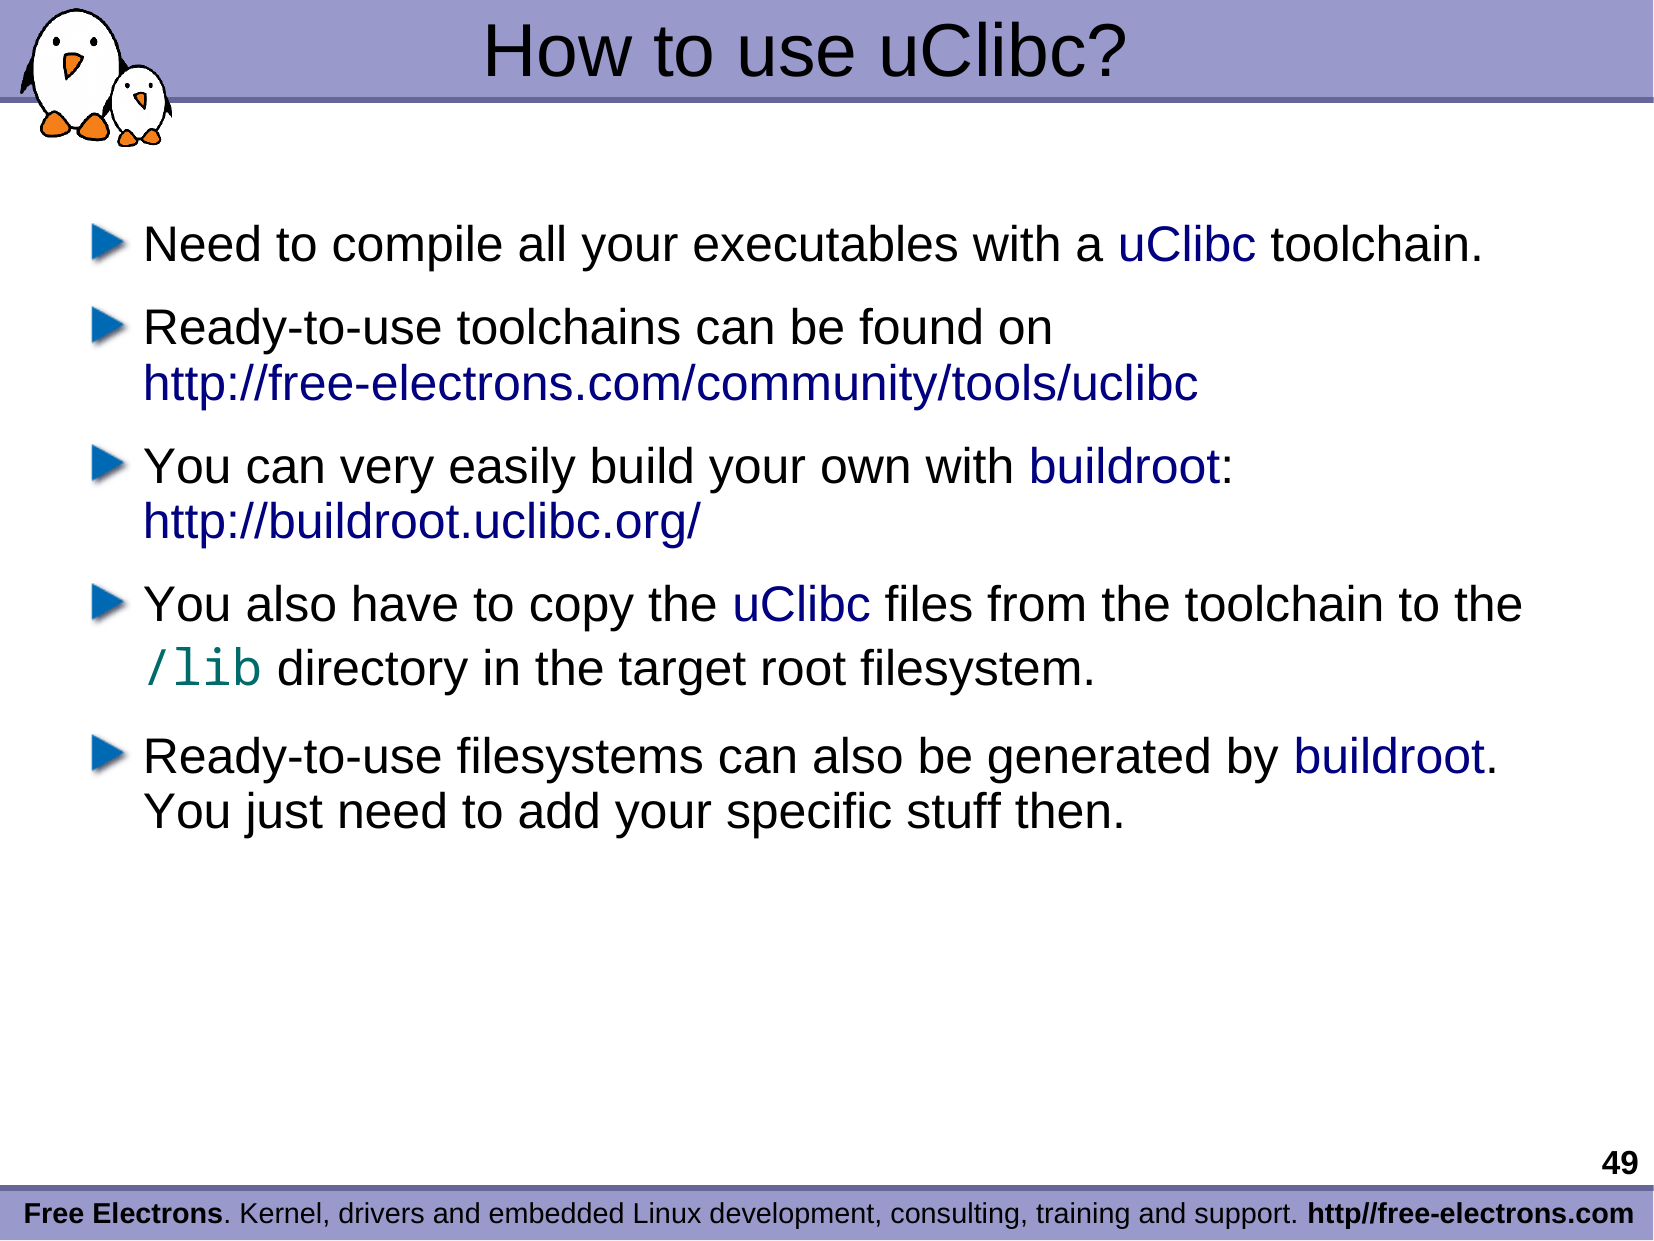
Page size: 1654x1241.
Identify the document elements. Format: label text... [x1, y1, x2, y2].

list Need to compile all your executables with a uClibc toolchain. Ready-to-use toolchains can be found on http://free-electrons.com/community/tools/uclibc You can very easily build your own with buildroot: http://buildroot.uclibc.org/ You also have to copy the uClibc files from the toolchain to the /lib directory in the target root filesystem. Ready-to-use filesystems can also be generated by buildroot. You just need to add your specific stuff then. [72, 216, 1535, 1066]
picture [20, 8, 172, 147]
title How to use uClibc? [60, 0, 1551, 100]
